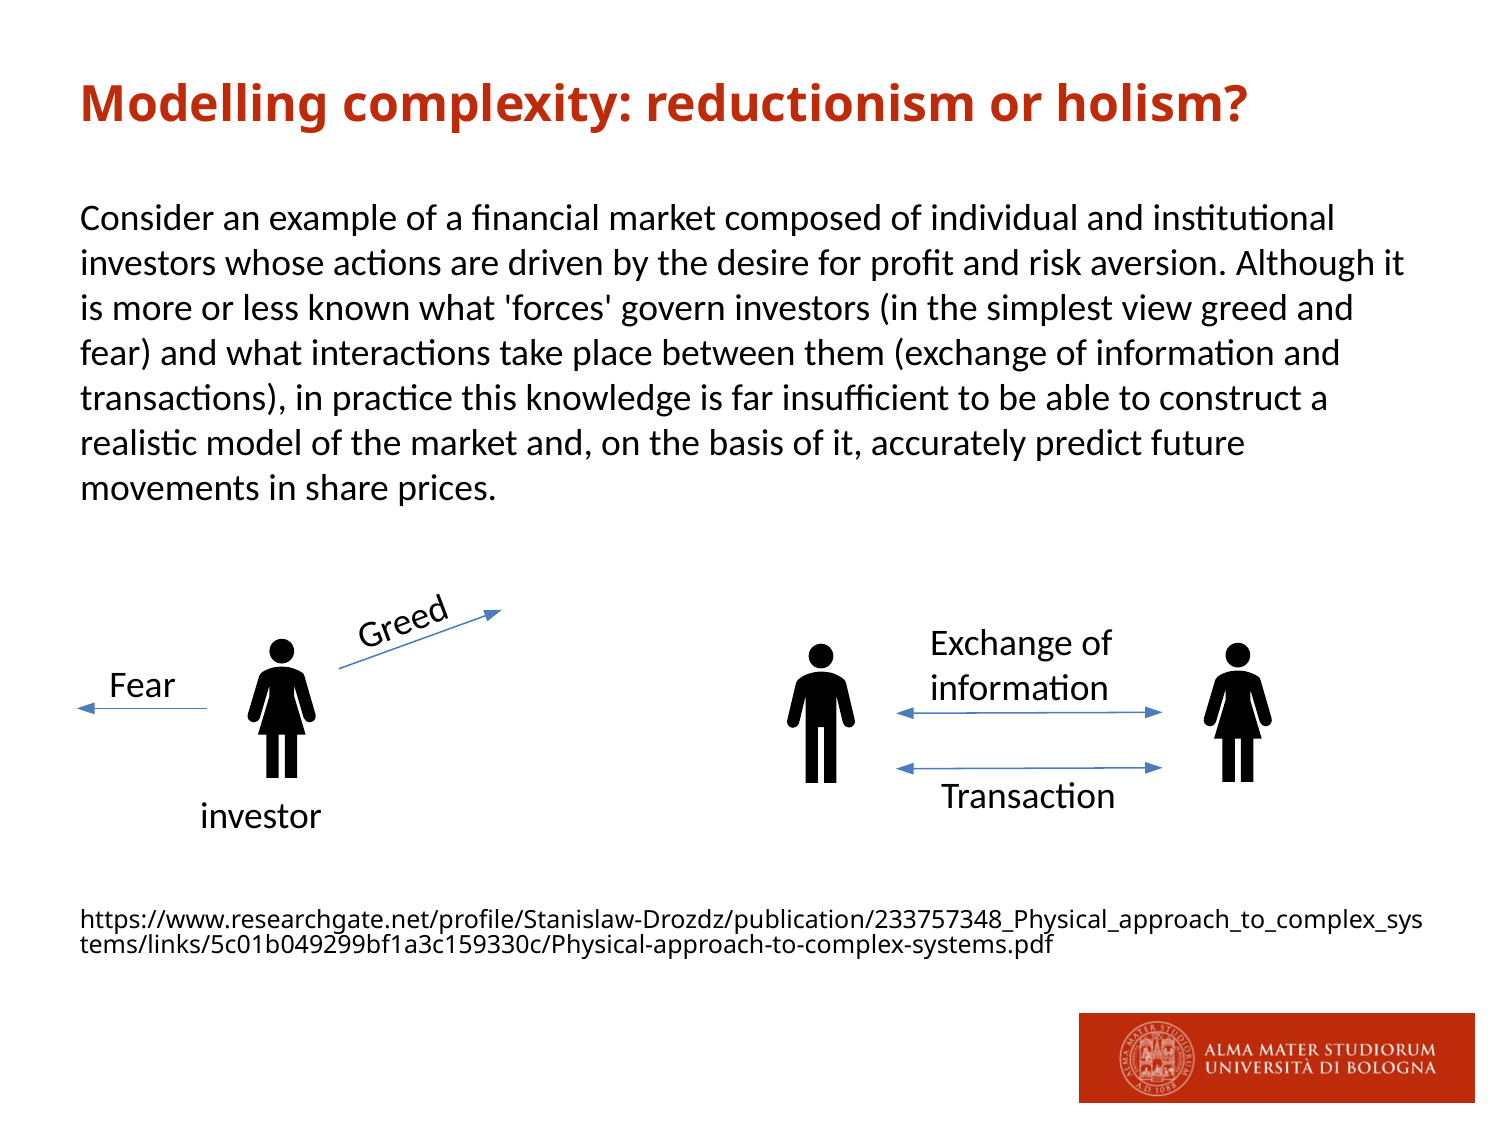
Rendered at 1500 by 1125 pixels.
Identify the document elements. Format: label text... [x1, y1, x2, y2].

text_box investor [184, 783, 379, 844]
picture [206, 633, 357, 783]
list https://www.researchgate.net/profile/Stanislaw-Drozdz/publication/233757348_Physical_approach_to_complex_systems/links/5c01b049299bf1a3c159330c/Physical-approach-to-complex-systems.pdf [64, 896, 1447, 1015]
picture [1162, 637, 1313, 788]
text_box Consider an example of a financial market composed of individual and institutional investors whose actions are driven by the desire for profit and risk aversion. Although it is more or less known what 'forces' govern investors (in the simplest view greed and fear) and what interactions take place between them (exchange of information and transactions), in practice this knowledge is far insufficient to be able to construct a realistic model of the market and, on the basis of it, accurately predict future movements in share prices. [65, 185, 1436, 519]
text_box Transaction [926, 763, 1139, 824]
list Modelling complexity: reductionism or holism? [64, 78, 1447, 185]
text_box Exchange of information [915, 610, 1139, 717]
text_box Greed [333, 565, 483, 671]
text_box Fear [94, 652, 212, 714]
picture [745, 638, 896, 789]
